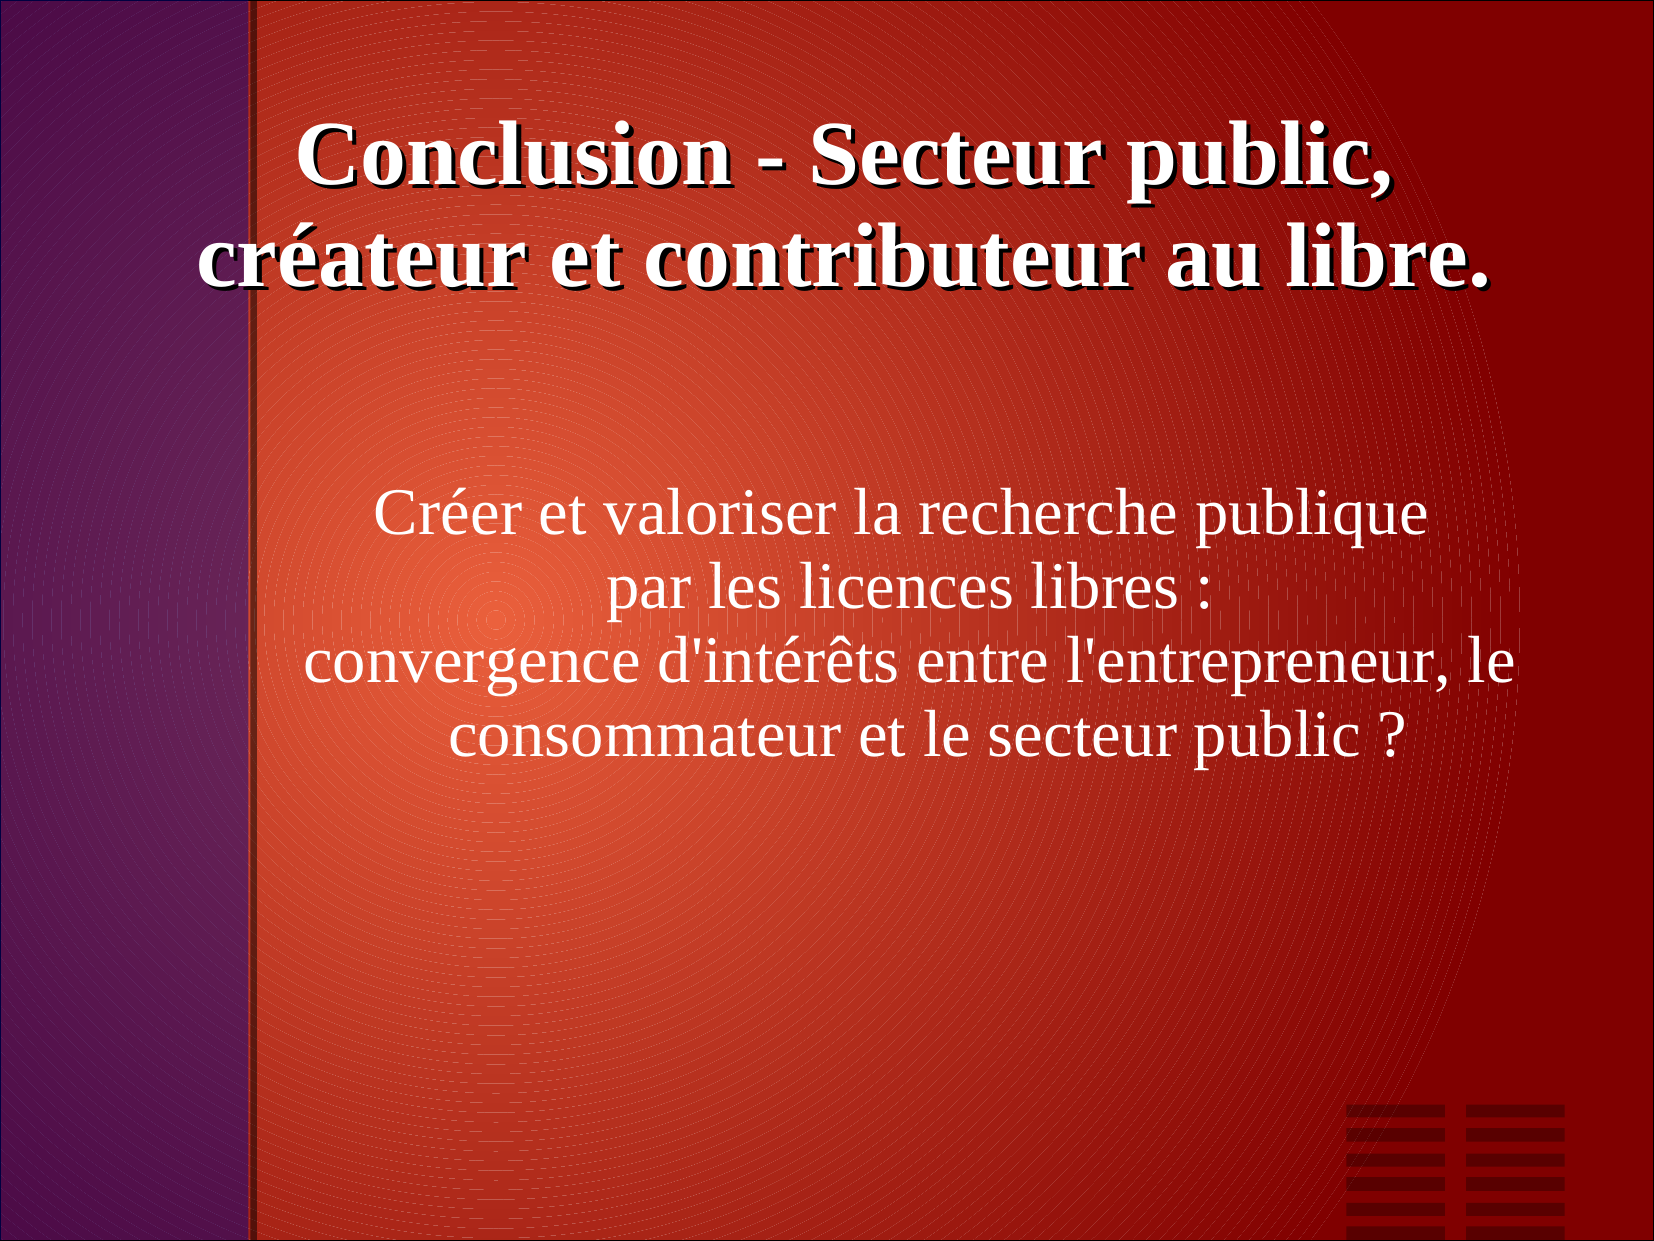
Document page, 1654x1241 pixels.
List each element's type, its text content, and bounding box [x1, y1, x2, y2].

subtitle Créer et valoriser la recherche publique par les licences libres : convergence d'intérêts entre l'entrepreneur, le consommateur et le secteur public ? [257, 475, 1529, 1241]
title Conclusion - Secteur public, créateur et contributeur au libre. [138, 100, 1552, 308]
